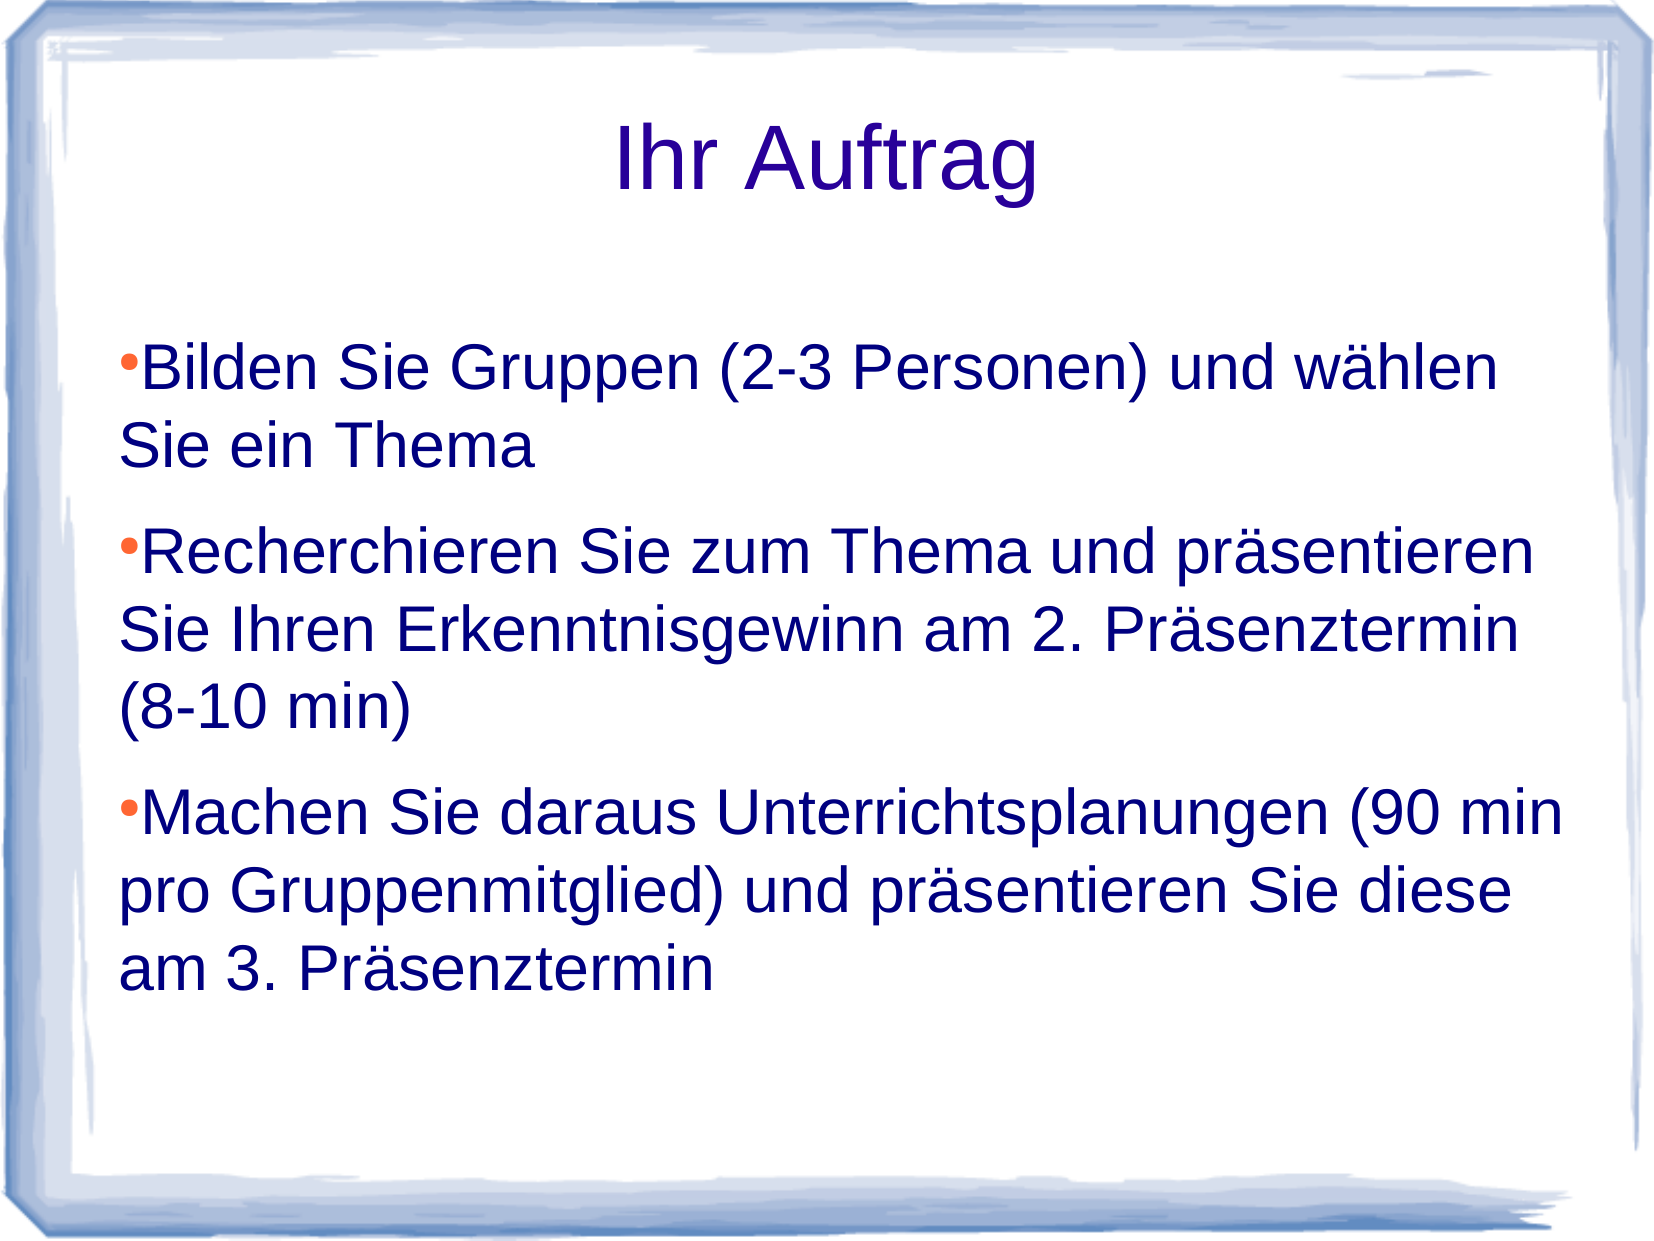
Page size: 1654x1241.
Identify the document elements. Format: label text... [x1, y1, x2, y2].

title Ihr Auftrag [82, 49, 1571, 257]
list Bilden Sie Gruppen (2-3 Personen) und wählen Sie ein Thema Recherchieren Sie zum Thema und präsentieren Sie Ihren Erkenntnisgewinn am 2. Präsenztermin (8-10 min) Machen Sie daraus Unterrichtsplanungen (90 min pro Gruppenmitglied) und präsentieren Sie diese am 3. Präsenztermin [118, 324, 1571, 1004]
